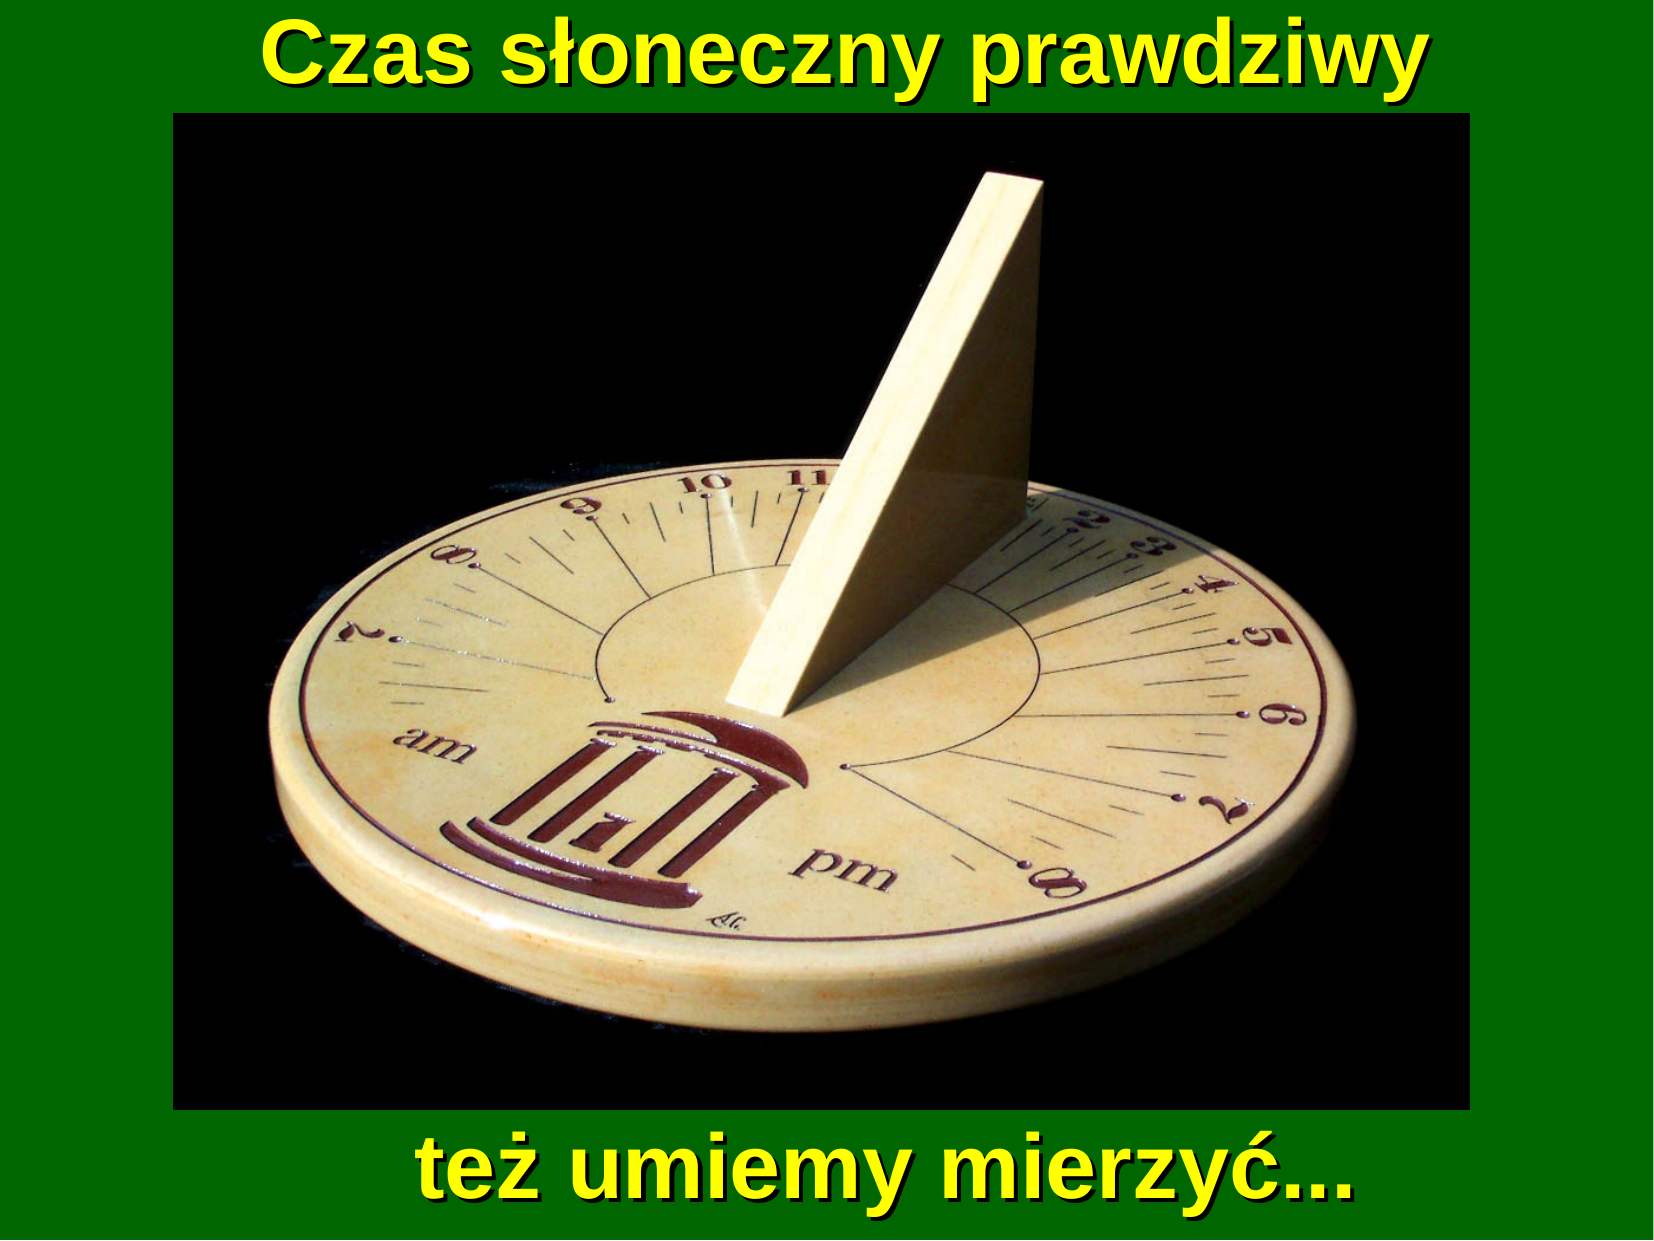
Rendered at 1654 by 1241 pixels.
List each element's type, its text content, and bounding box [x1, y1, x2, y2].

picture [173, 113, 1470, 1110]
title Czas słoneczny prawdziwy [101, 0, 1590, 103]
title też umiemy mierzyć... [141, 1115, 1631, 1218]
